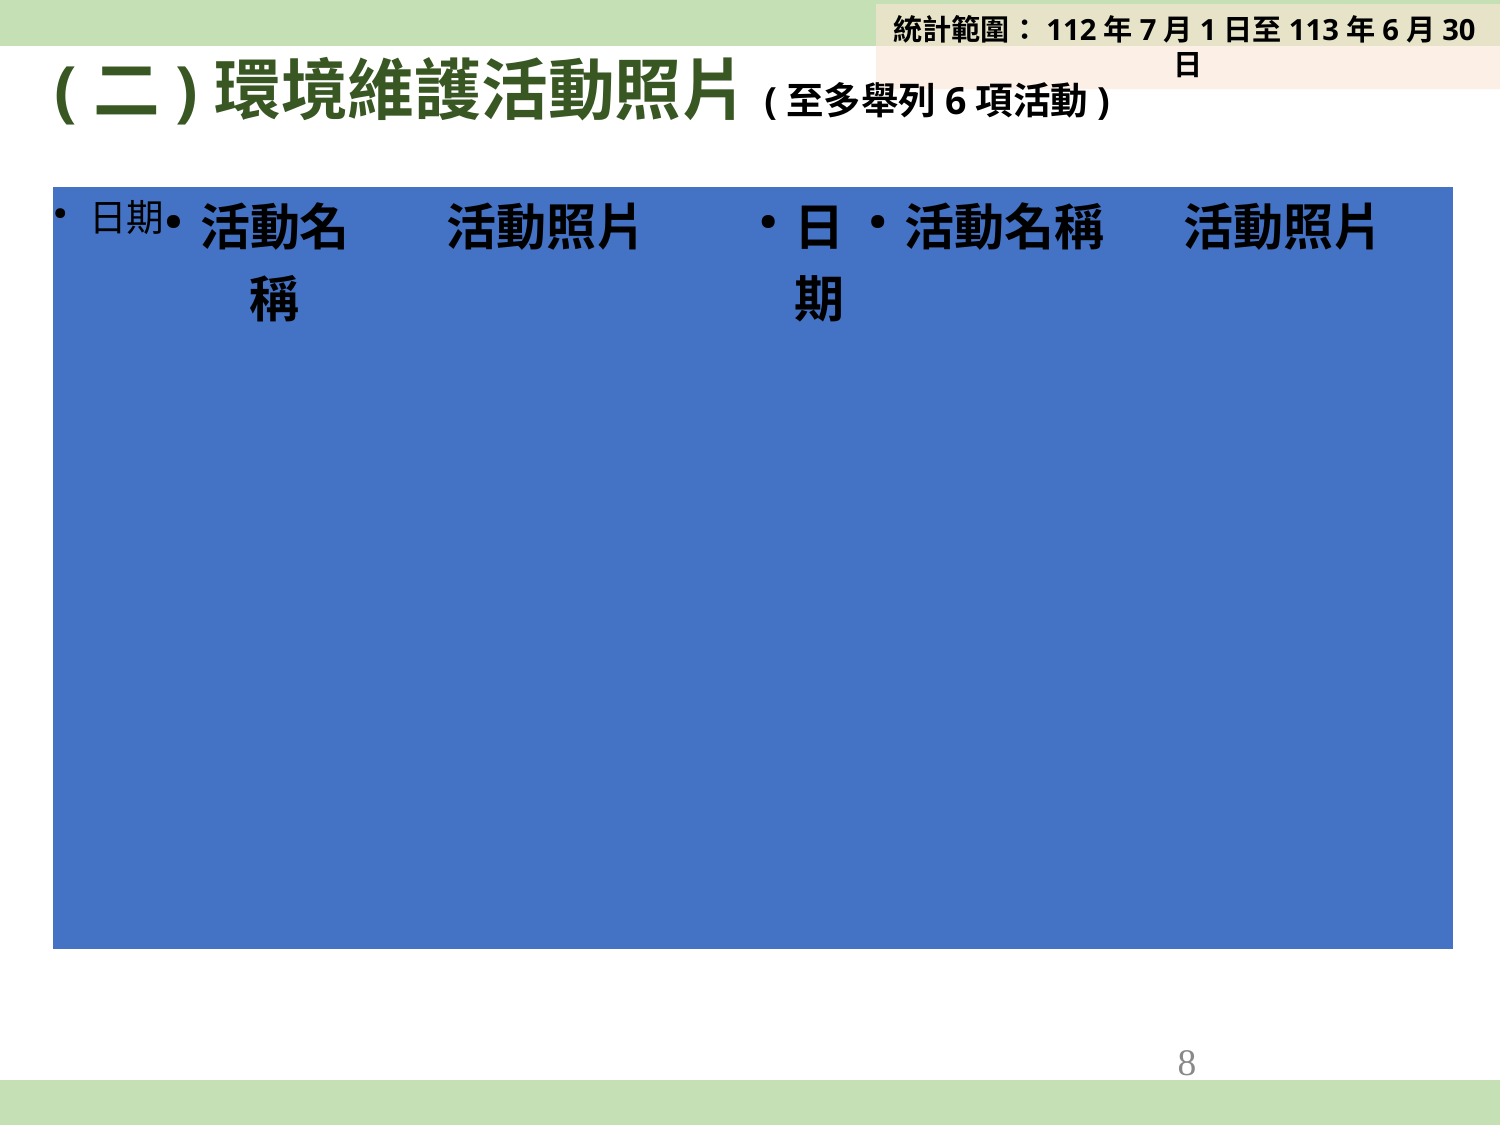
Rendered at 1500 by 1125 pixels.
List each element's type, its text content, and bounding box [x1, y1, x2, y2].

table_header 活動照片 [1113, 187, 1453, 333]
table_cell [860, 333, 1113, 614]
table_cell [350, 333, 744, 614]
table_cell [744, 333, 860, 614]
table_header 日期 [53, 187, 164, 333]
table_header 活動名稱 [860, 187, 1113, 333]
table_cell [164, 333, 350, 614]
table_cell [744, 614, 860, 949]
table_cell [53, 614, 164, 949]
table_header 活動照片 [350, 187, 744, 333]
table_header 日期 [744, 187, 860, 333]
text_box (二)環境維護活動照片(至多舉列6項活動) [39, 49, 1389, 157]
table_cell [860, 614, 1113, 949]
text_box 8 [1162, 1030, 1500, 1091]
table_cell [53, 333, 164, 614]
table_cell [350, 614, 744, 949]
table_cell [1113, 614, 1453, 949]
table_cell [164, 614, 350, 949]
table_header 活動名稱 [164, 187, 350, 333]
table_cell [1113, 333, 1453, 614]
